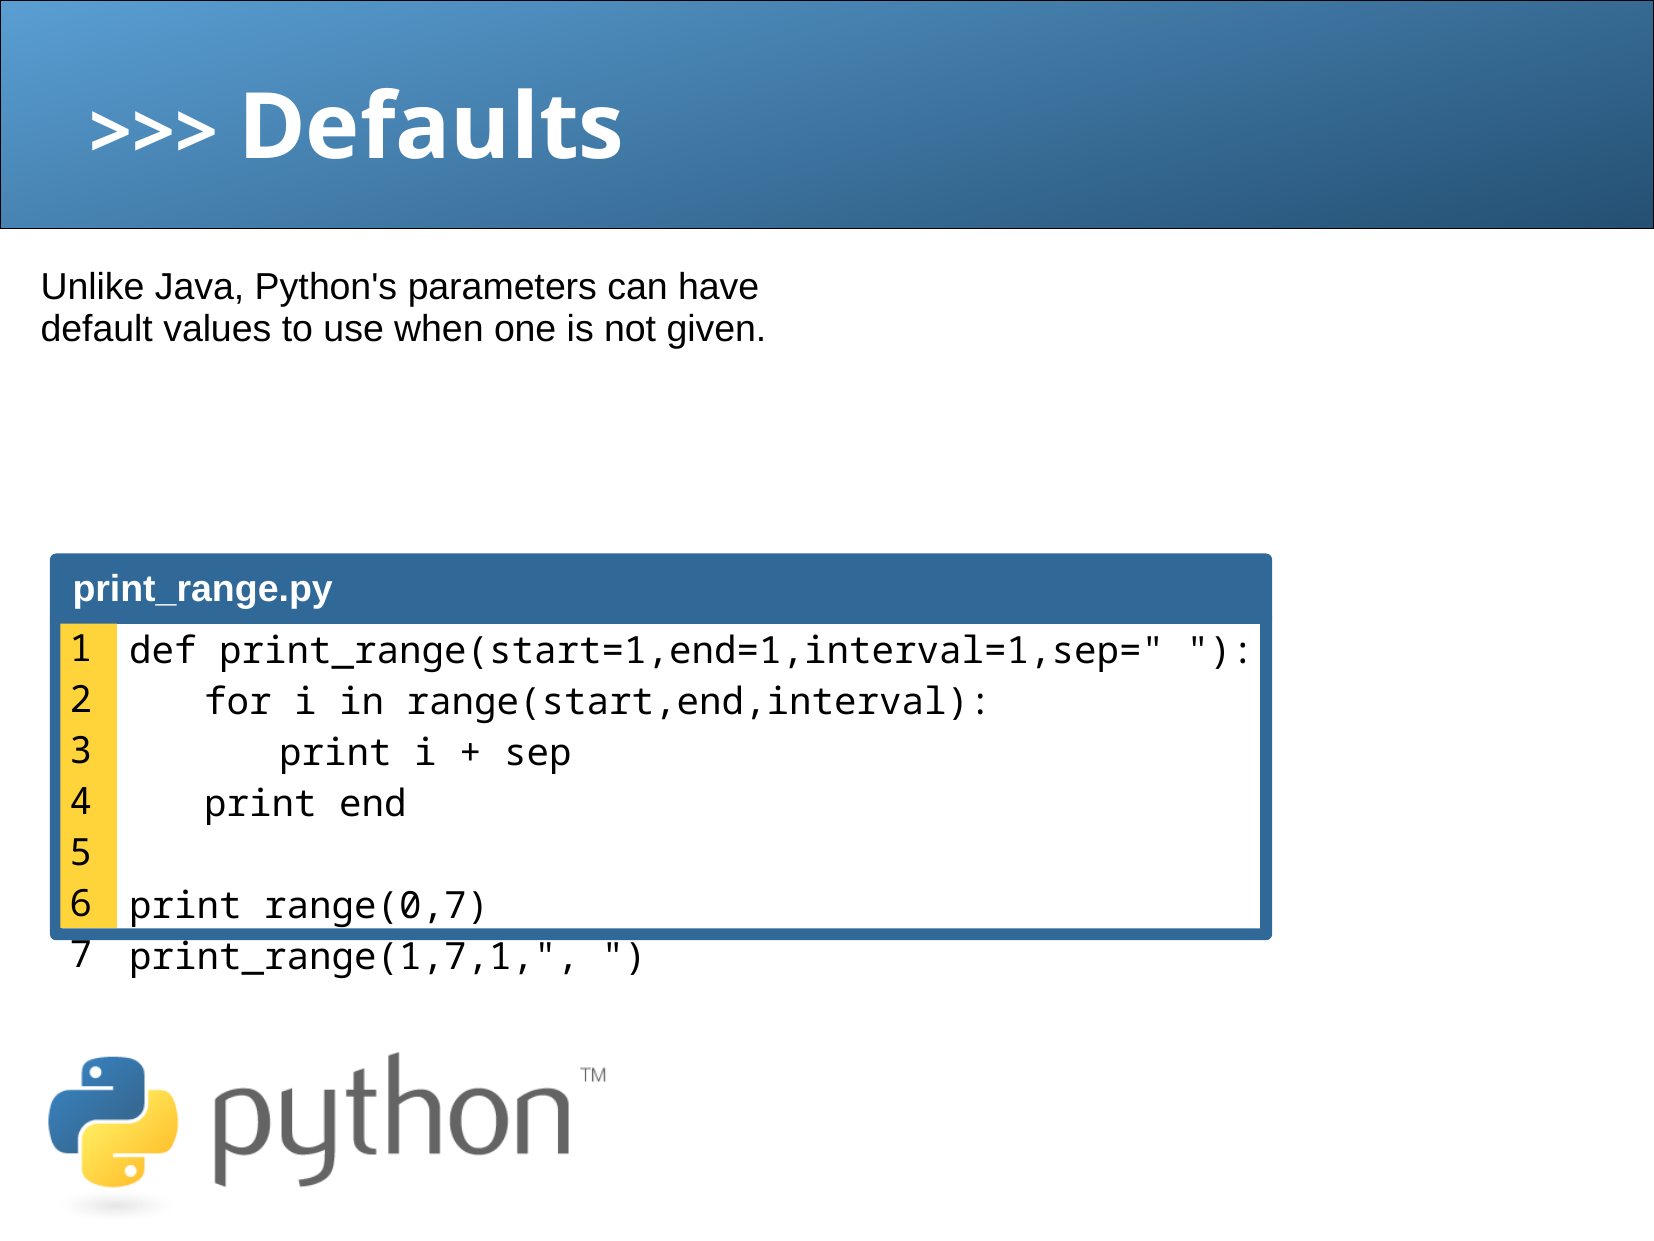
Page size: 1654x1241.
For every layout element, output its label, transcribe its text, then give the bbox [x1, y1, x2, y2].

text_box [55, 559, 1267, 618]
text_box Unlike Java, Python's parameters can have default values to use when one is not given. [25, 257, 785, 357]
text_box print_range.py [57, 562, 637, 620]
picture [0, 1018, 660, 1241]
text_box 1 2 3 4 5 6 7 [54, 614, 131, 926]
text_box def print_range(start=1,end=1,interval=1,sep=" "): for i in range(start,end,interval): print i + sep print end print range(0,7) print_range(1,7,1,", ") [131, 624, 1260, 750]
text_box >>> Defaults [75, 53, 1576, 188]
text_box [0, 0, 1654, 229]
